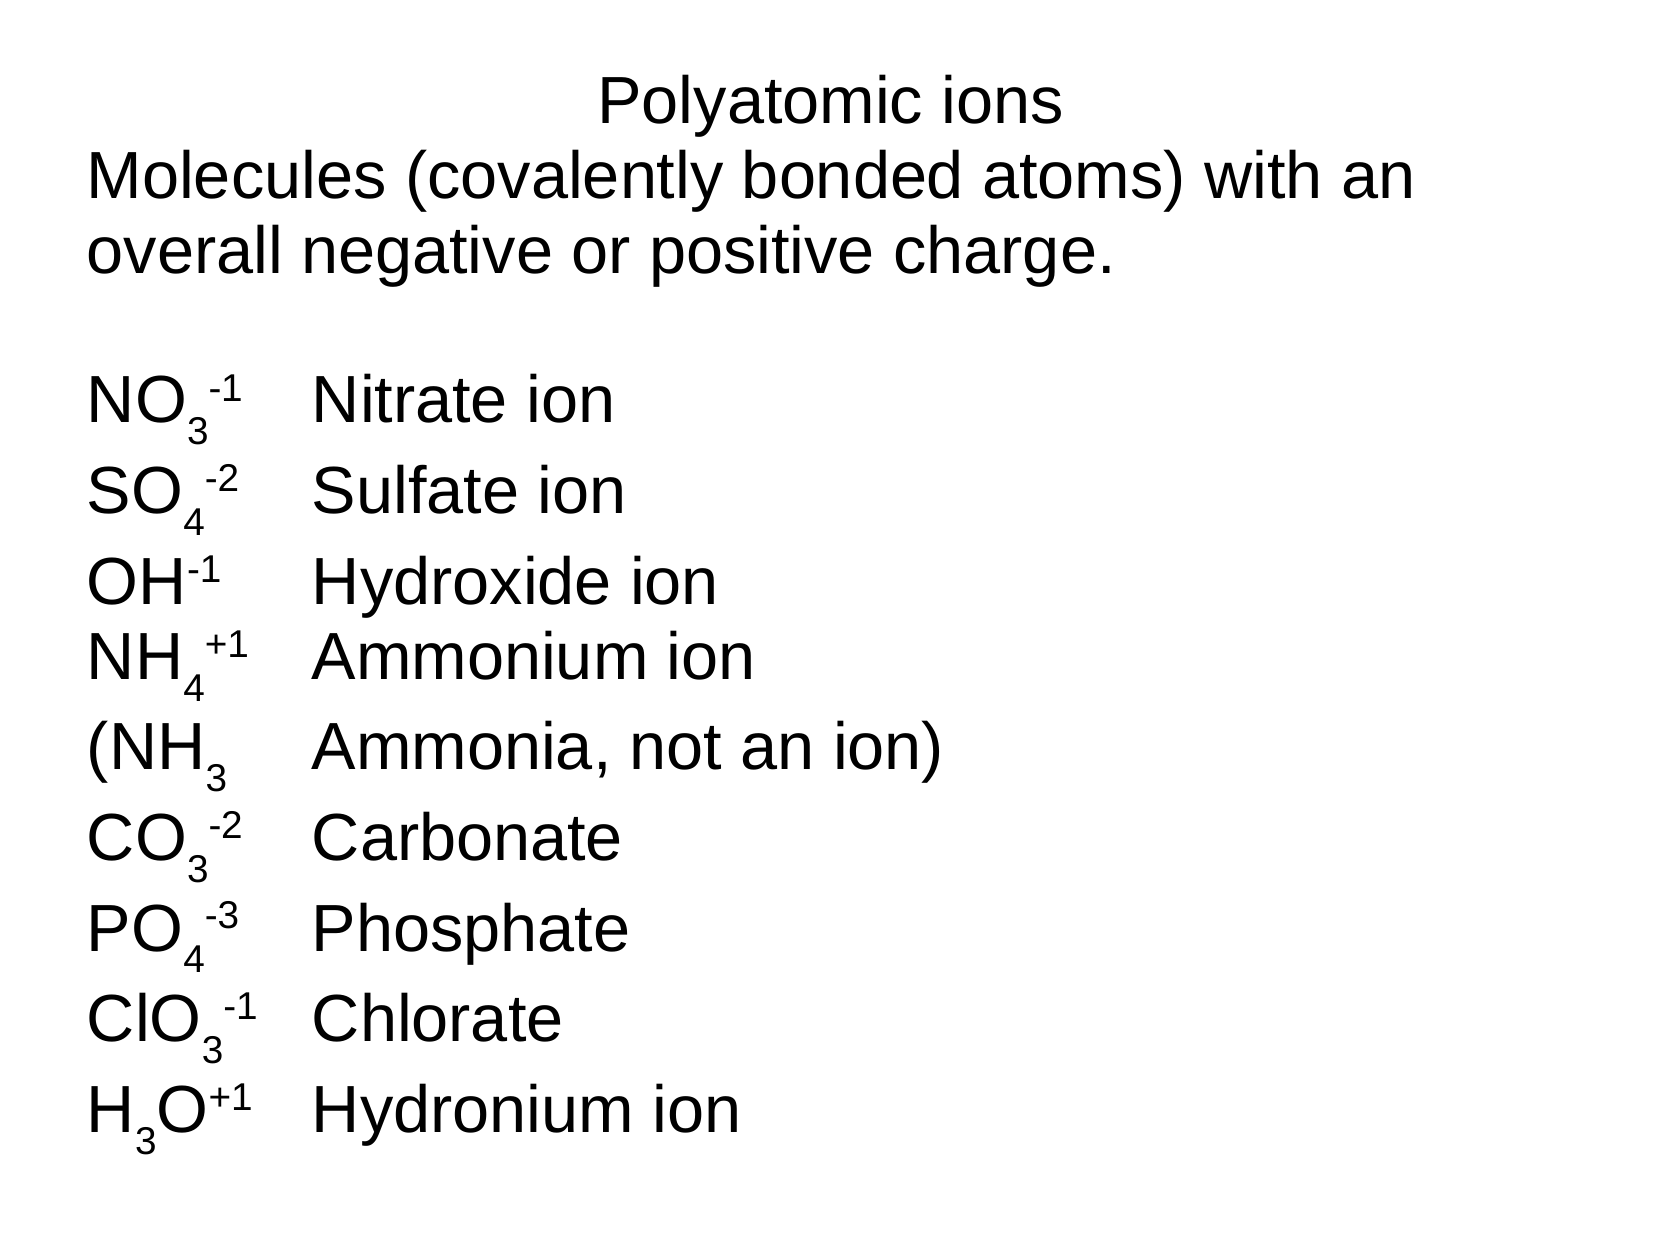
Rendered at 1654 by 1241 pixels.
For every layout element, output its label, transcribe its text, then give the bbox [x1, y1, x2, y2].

subtitle Polyatomic ions Molecules (covalently bonded atoms) with an overall negative or positive charge. NO3-1 Nitrate ion SO4-2 Sulfate ion OH-1 Hydroxide ion NH4+1 Ammonium ion (NH3 Ammonia, not an ion) CO3-2 Carbonate PO4-3 Phosphate ClO3-1 Chlorate H3O+1 Hydronium ion [86, 63, 1576, 1163]
